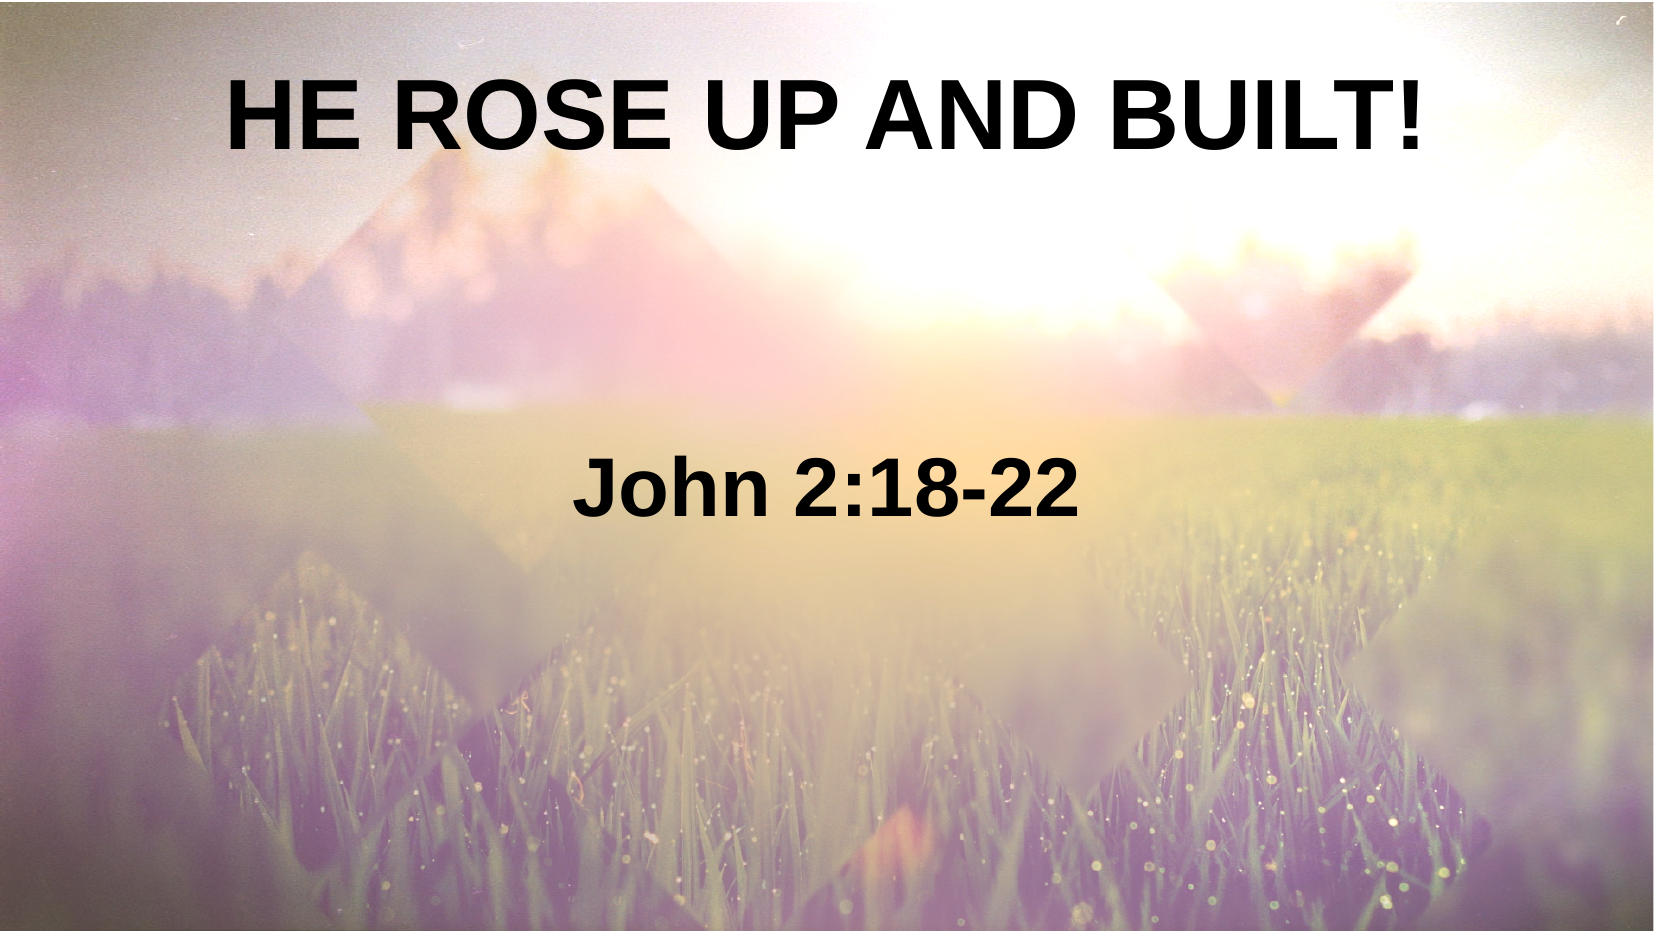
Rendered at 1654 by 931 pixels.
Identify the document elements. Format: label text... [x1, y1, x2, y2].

picture [0, 2, 1654, 931]
title HE ROSE UP AND BUILT! [82, 37, 1571, 193]
subtitle John 2:18-22 [82, 217, 1571, 758]
